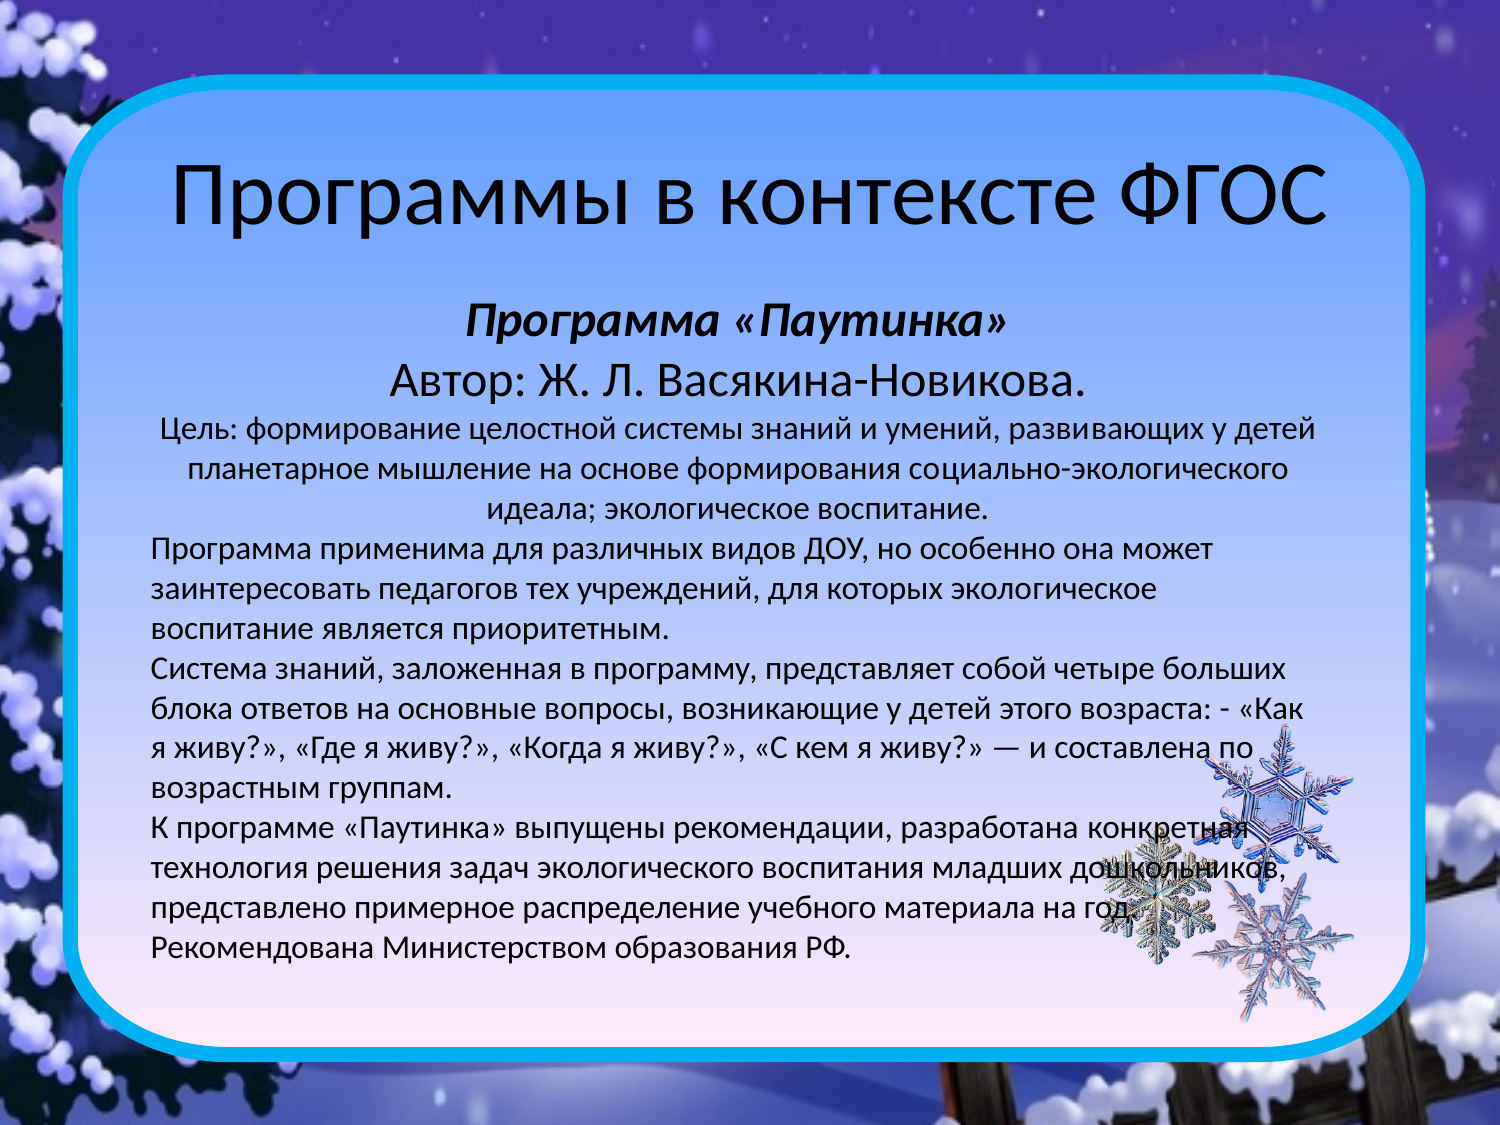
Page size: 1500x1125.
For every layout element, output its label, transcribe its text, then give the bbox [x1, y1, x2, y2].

title Программы в контексте ФГОС [112, 125, 1388, 338]
subtitle Программа «Паутинка» Автор: Ж. Л. Васякина-Новикова. Цель: формирование целостной системы знаний и умений, разви­вающих у детей планетарное мышление на основе формирования со­циально-экологического идеала; экологическое воспитание. Программа применима для различных видов ДОУ, но особенно она может заинтересовать педагогов тех учреждений, для которых эколо­гическое воспитание является приоритетным. Система знаний, заложенная в программу, представляет собой четыре больших блока ответов на основные вопросы, возникающие у де­тей этого возраста: - «Как я живу?», «Где я живу?», «Когда я живу?», «С кем я живу?» — и составлена по возрастным группам. К программе «Паутинка» выпущены рекомендации, разработана конкретная технология решения задач экологического воспитания младших дошкольников, представлено примерное распределение учебного материала на год. Рекомендована Министерством образования РФ. [135, 278, 1341, 976]
picture [0, 0, 1500, 1125]
